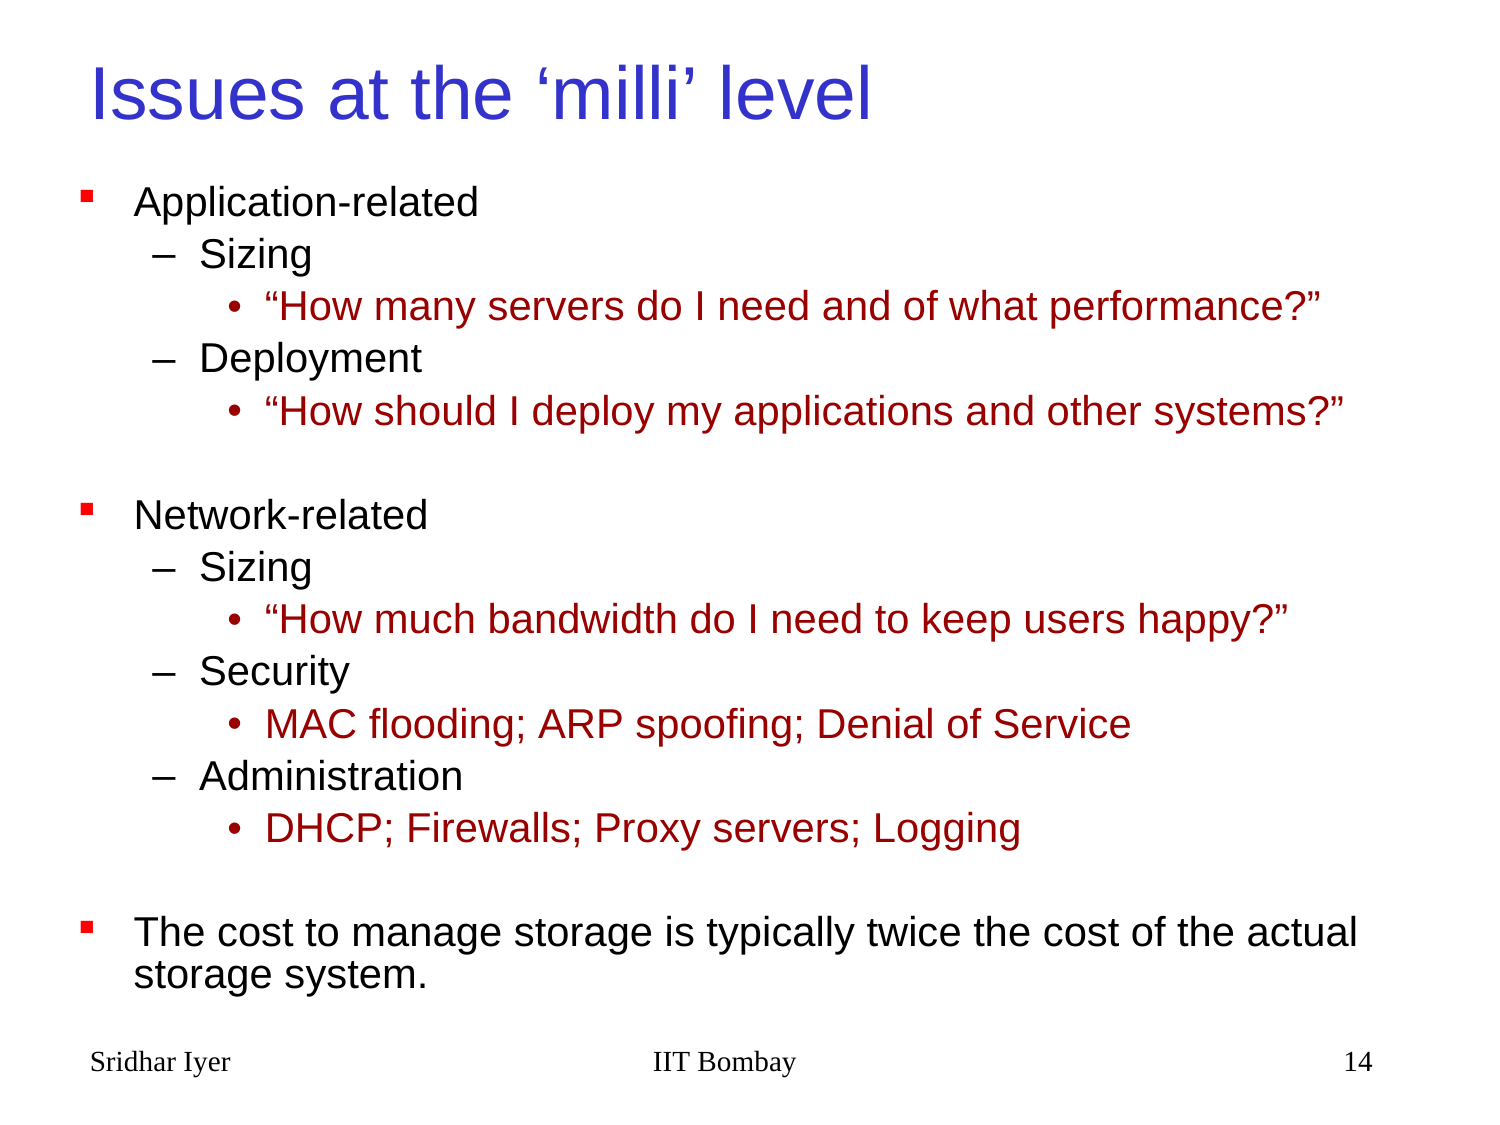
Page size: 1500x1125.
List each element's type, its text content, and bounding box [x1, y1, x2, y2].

title Issues at the ‘milli’ level [75, 0, 1351, 174]
list Application-related Sizing “How many servers do I need and of what performance?” Deployment “How should I deploy my applications and other systems?” Network-related Sizing “How much bandwidth do I need to keep users happy?” Security MAC flooding; ARP spoofing; Denial of Service Administration DHCP; Firewalls; Proxy servers; Logging The cost to manage storage is typically twice the cost of the actual storage system. [62, 174, 1426, 1026]
